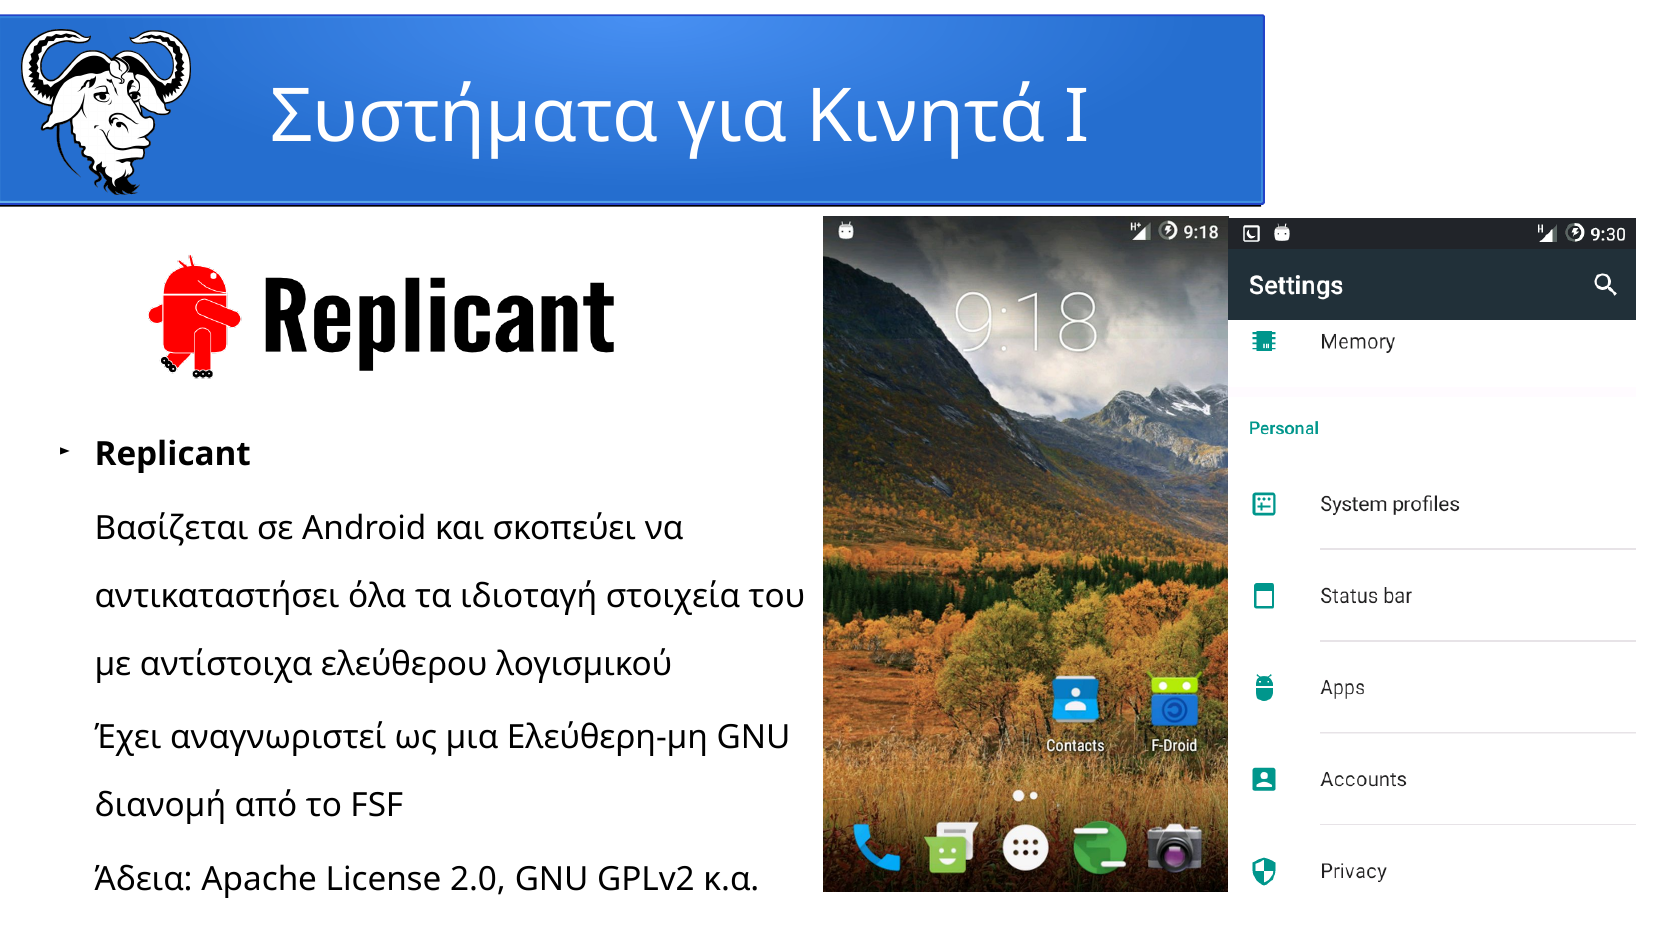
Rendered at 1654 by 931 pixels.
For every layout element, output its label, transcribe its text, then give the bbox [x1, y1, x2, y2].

title Συστήματα για Κινητά I [146, 28, 1235, 196]
text_box Replicant Βασίζεται σε Android και σκοπεύει να αντικαταστήσει όλα τα ιδιοταγή στοιχεία του με αντίστοιχα ελεύθερου λογισμικού Έχει αναγνωριστεί ως μια Eλεύθερη-μη GNU διανομή από το FSF Άδεια: Apache License 2.0, GNU GPLv2 κ.α. https://www.replicant.us/ [59, 407, 815, 897]
picture [140, 247, 621, 385]
picture [21, 29, 191, 195]
picture [823, 216, 1636, 898]
